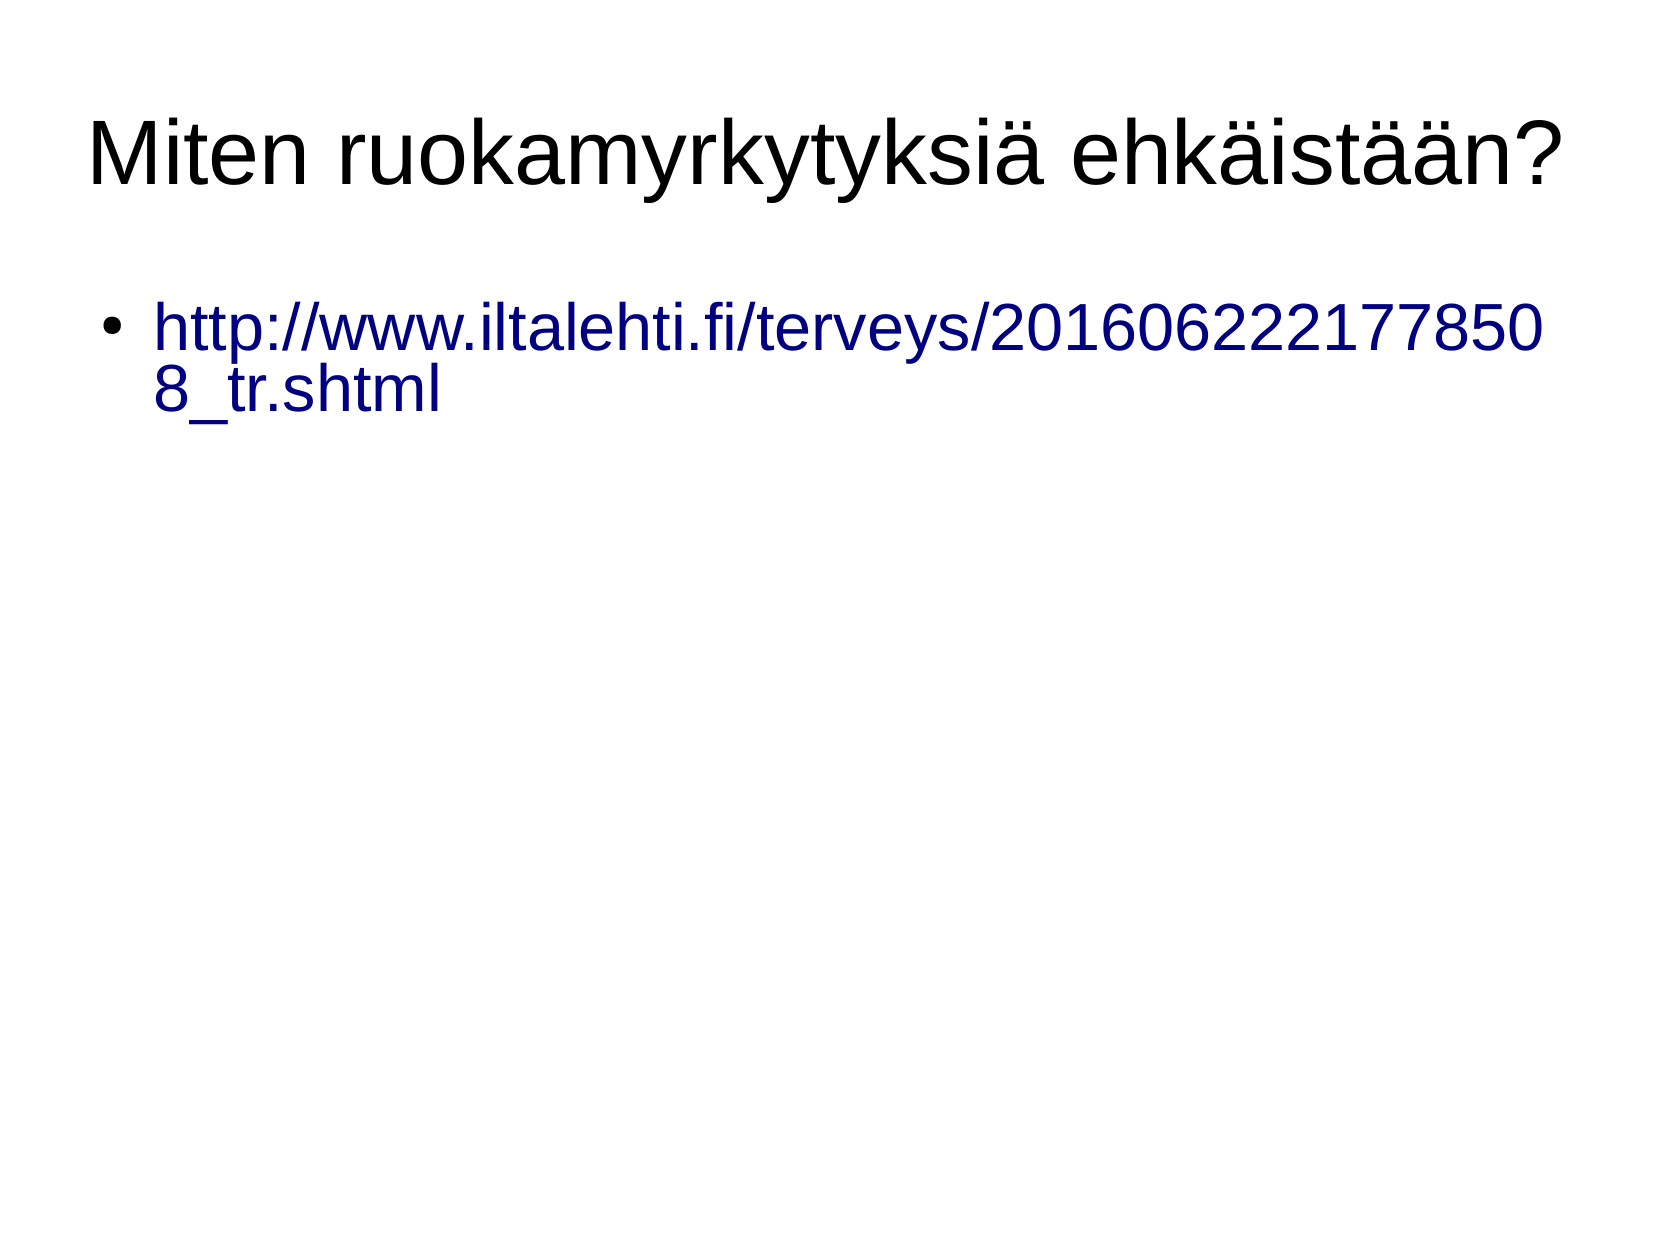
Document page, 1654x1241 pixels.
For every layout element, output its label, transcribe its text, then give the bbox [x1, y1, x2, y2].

list http://www.iltalehti.fi/terveys/2016062221778508_tr.shtml [82, 290, 1571, 1010]
title Miten ruokamyrkytyksiä ehkäistään? [82, 49, 1571, 257]
